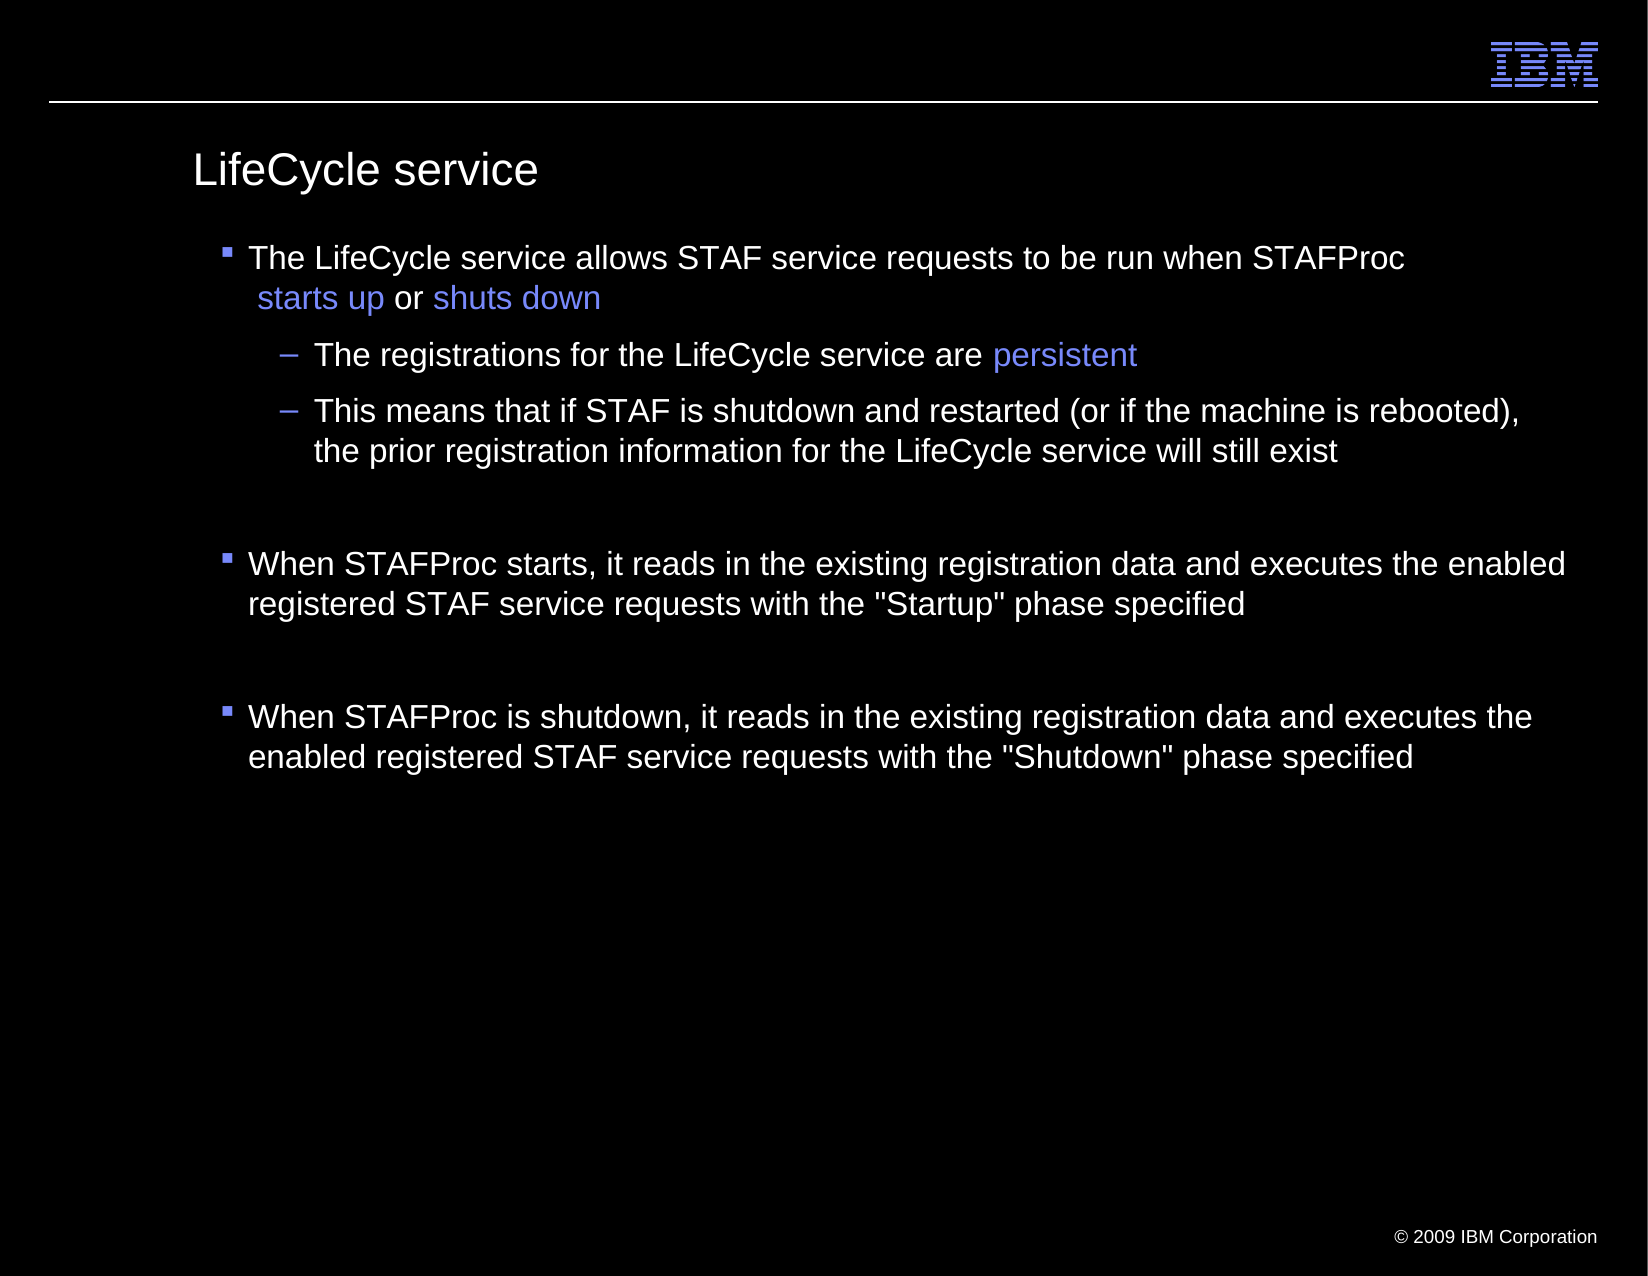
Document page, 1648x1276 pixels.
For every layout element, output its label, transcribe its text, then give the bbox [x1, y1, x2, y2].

picture [1491, 42, 1598, 87]
title LifeCycle service [175, 137, 1648, 231]
text_box The LifeCycle service allows STAF service requests to be run when STAFProc starts up or shuts down The registrations for the LifeCycle service are persistent This means that if STAF is shutdown and restarted (or if the machine is rebooted), the prior registration information for the LifeCycle service will still exist When STAFProc starts, it reads in the existing registration data and executes the enabled registered STAF service requests with the "Startup" phase specified When STAFProc is shutdown, it reads in the existing registration data and executes the enabled registered STAF service requests with the "Shutdown" phase specified [219, 236, 1570, 822]
